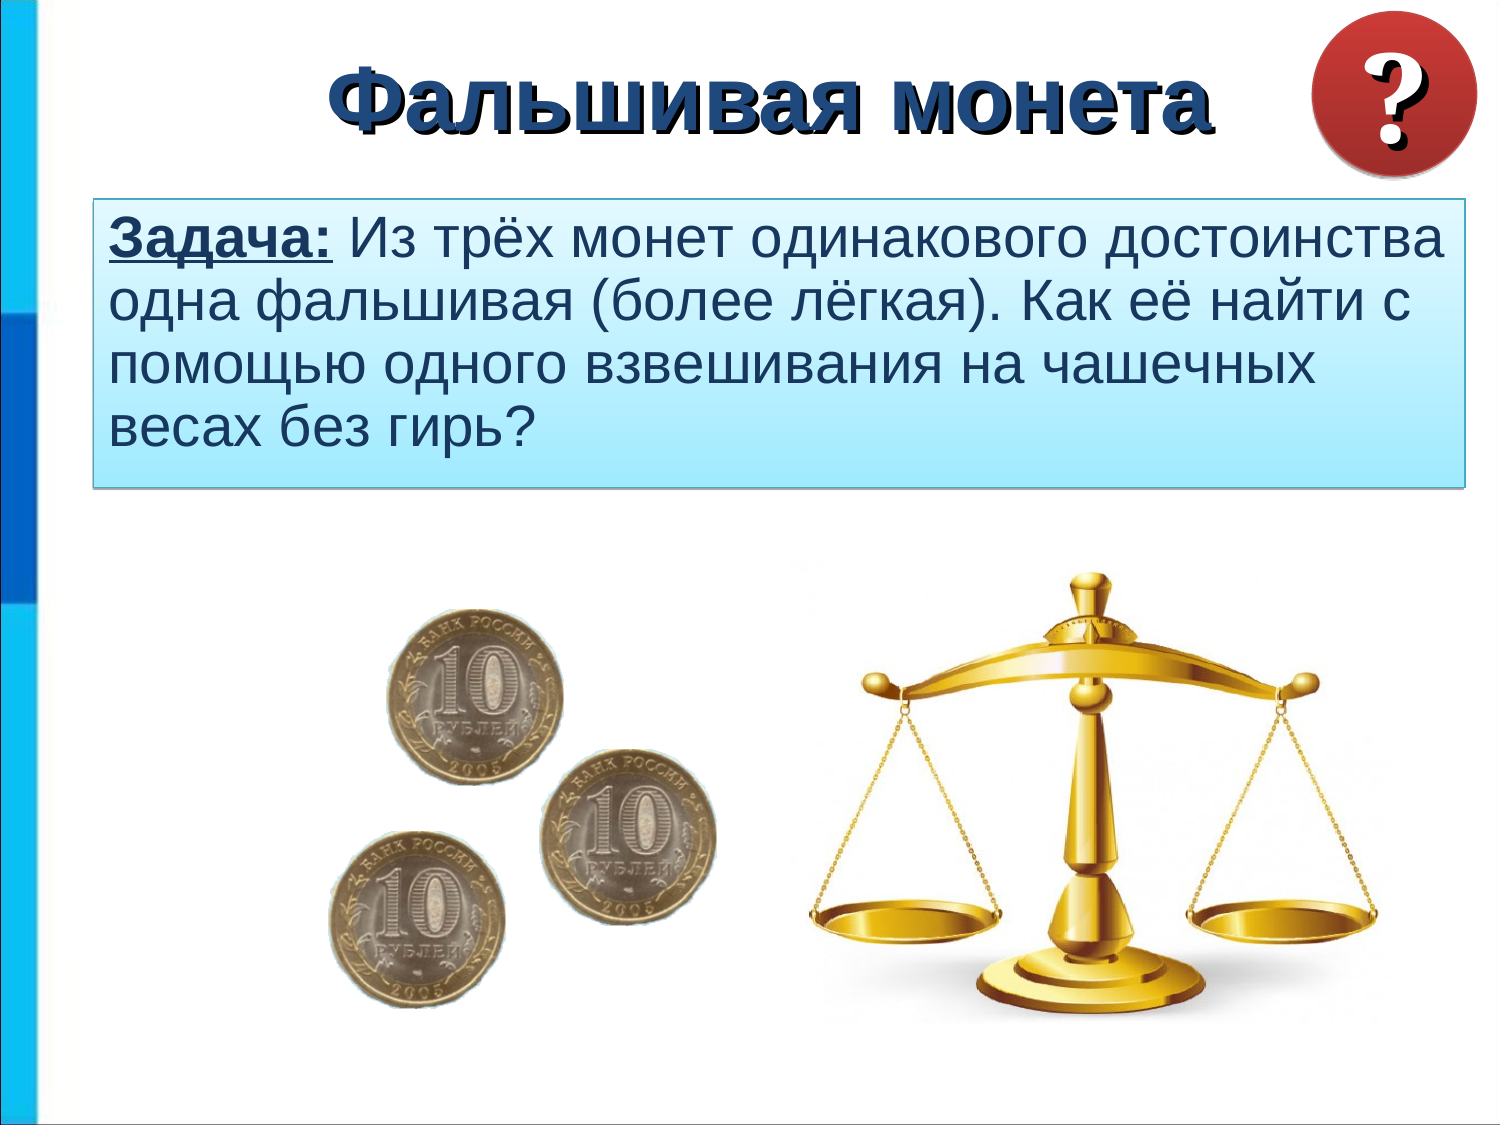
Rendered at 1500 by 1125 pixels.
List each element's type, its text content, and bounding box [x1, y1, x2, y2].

text_box Задача: Из трёх монет одинакового достоинства одна фальшивая (более лёгкая). Как её найти с помощью одного взвешивания на чашечных весах без гирь? [93, 199, 1465, 488]
picture [0, 0, 1500, 1125]
title Фальшивая монета [117, 0, 1423, 188]
text_box ? [1312, 11, 1477, 176]
